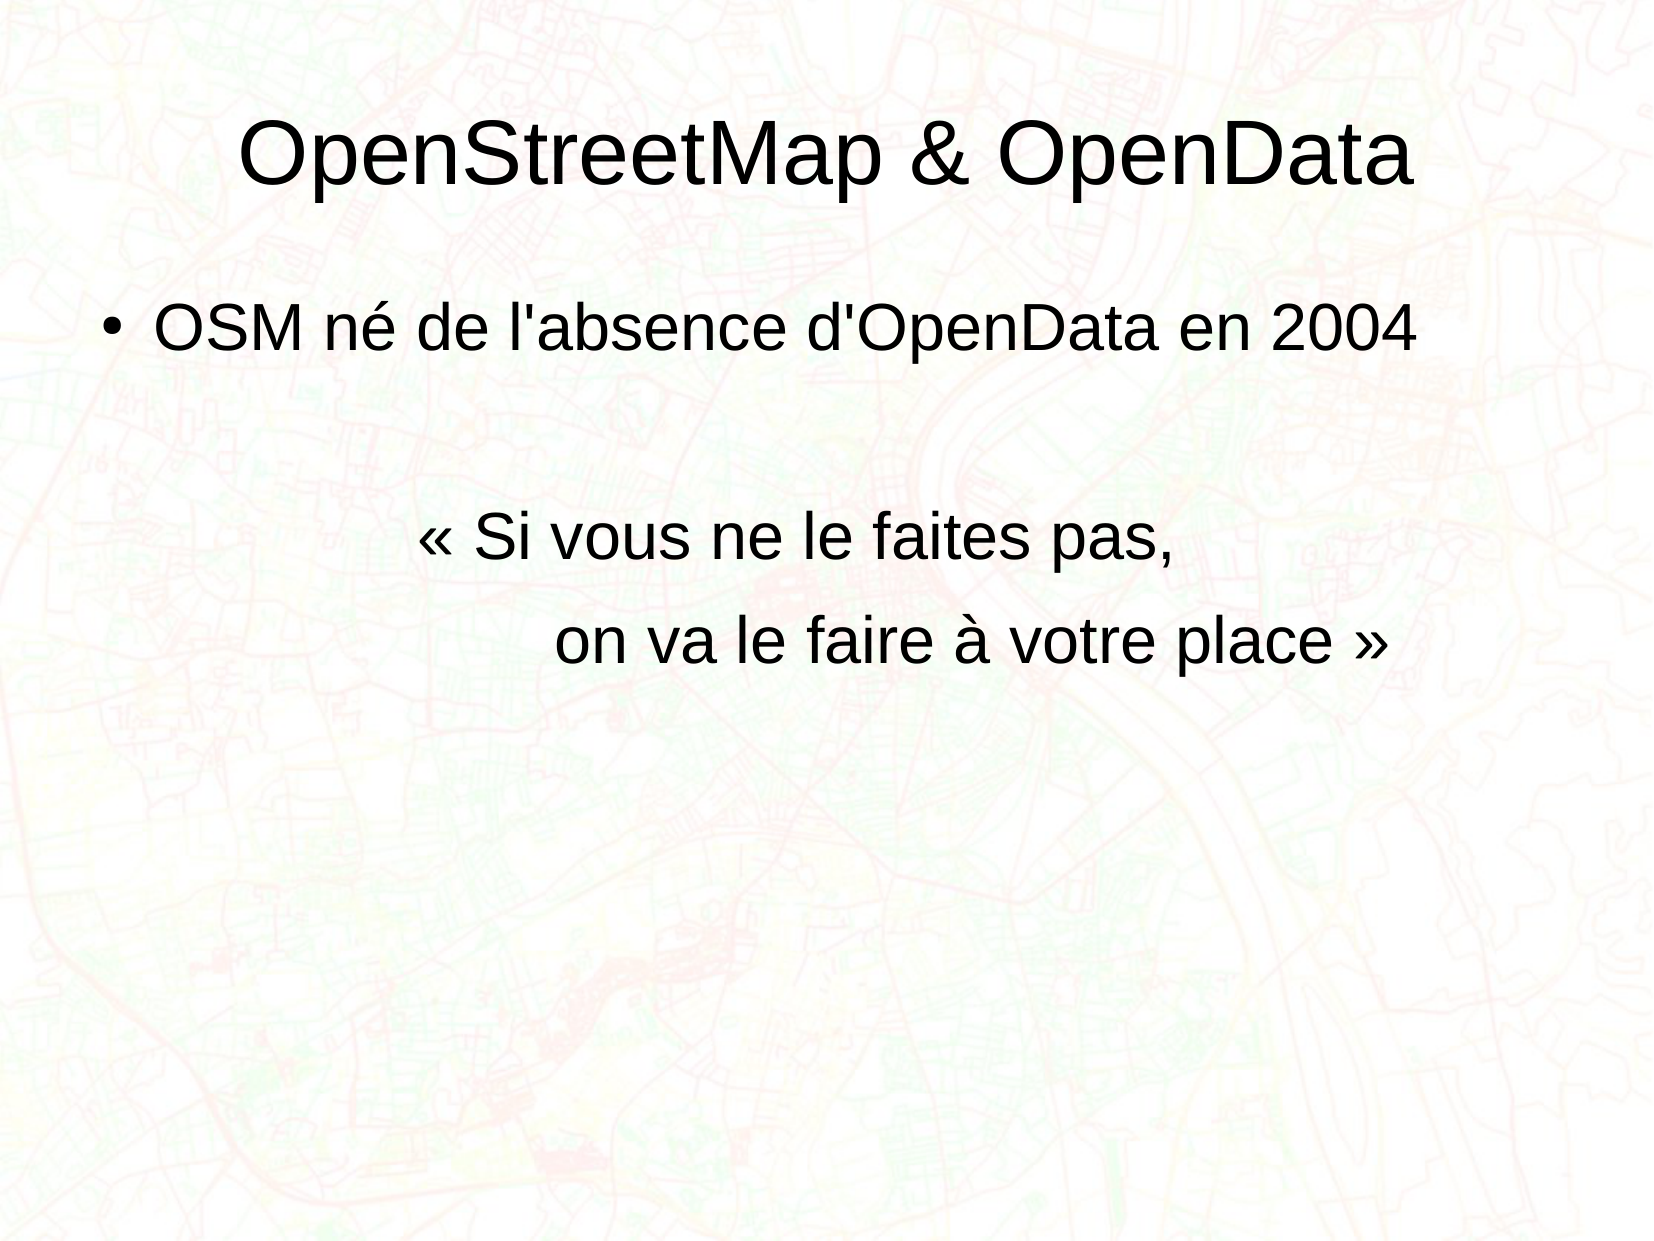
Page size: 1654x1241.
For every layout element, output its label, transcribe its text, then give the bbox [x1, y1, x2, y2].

list OSM né de l'absence d'OpenData en 2004 « Si vous ne le faites pas, on va le faire à votre place » [82, 290, 1571, 1010]
picture [0, 0, 1654, 1241]
title OpenStreetMap & OpenData [82, 49, 1571, 257]
